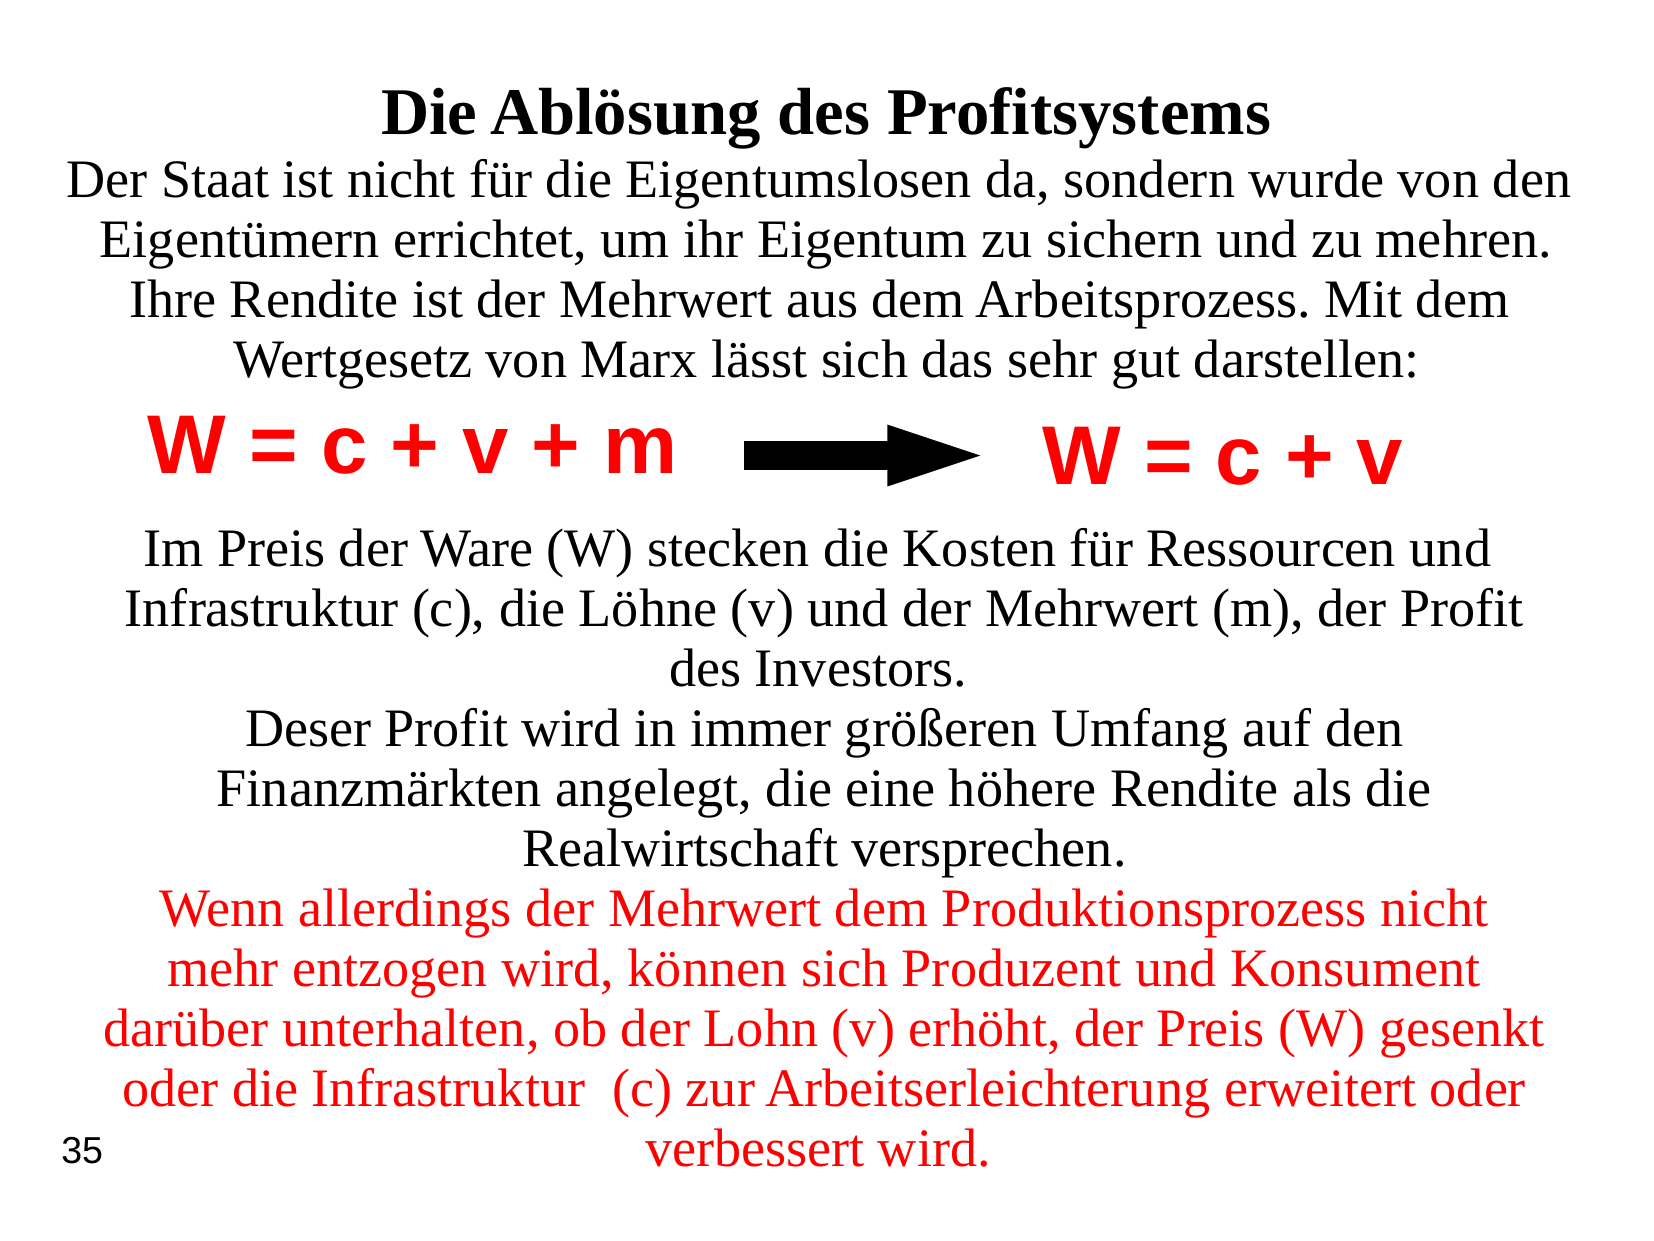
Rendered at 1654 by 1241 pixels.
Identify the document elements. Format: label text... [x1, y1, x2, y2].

text_box Im Preis der Ware (W) stecken die Kosten für Ressourcen und Infrastruktur (c), die Löhne (v) und der Mehrwert (m), der Profit des Investors. Deser Profit wird in immer größeren Umfang auf den Finanzmärkten angelegt, die eine höhere Rendite als die Realwirtschaft versprechen. Wenn allerdings der Mehrwert dem Produktionsprozess nicht mehr entzogen wird, können sich Produzent und Konsument darüber unterhalten, ob der Lohn (v) erhöht, der Preis (W) gesenkt oder die Infrastruktur (c) zur Arbeitserleichterung erweitert oder verbessert wird. [88, 511, 1565, 1186]
text_box Die Ablösung des Profitsystems Der Staat ist nicht für die Eigentumslosen da, sondern wurde von den Eigentümern errichtet, um ihr Eigentum zu sichern und zu mehren. Ihre Rendite ist der Mehrwert aus dem Arbeitsprozess. Mit dem Wertgesetz von Marx lässt sich das sehr gut darstellen: [51, 67, 1602, 397]
text_box W = c + v + m [133, 397, 717, 511]
text_box W = c + v [1027, 401, 1447, 510]
text_box <Nummer> [46, 1122, 264, 1193]
